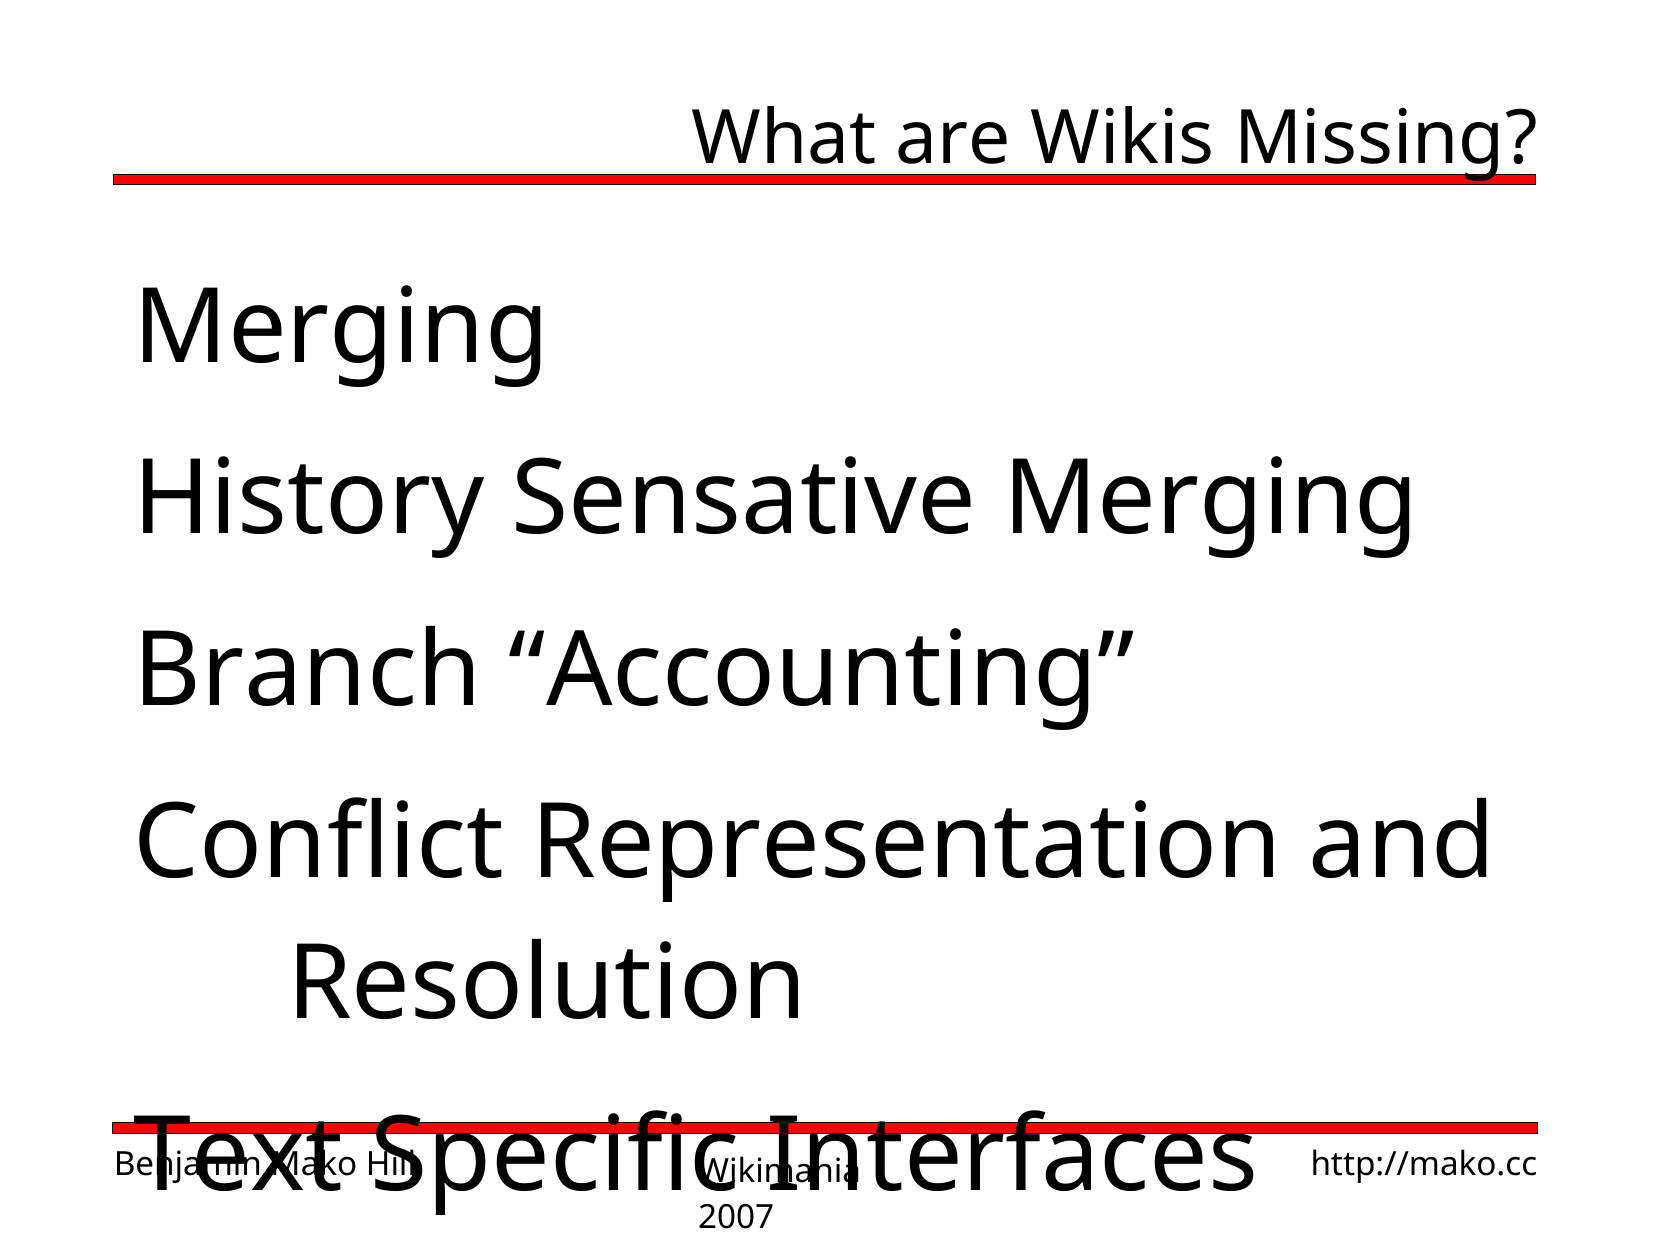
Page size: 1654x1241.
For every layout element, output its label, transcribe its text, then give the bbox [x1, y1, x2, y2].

list Merging History Sensative Merging Branch “Accounting” Conflict Representation and Resolution Text Specific Interfaces [112, 250, 1509, 1088]
title What are Wikis Missing? [125, 70, 1538, 198]
